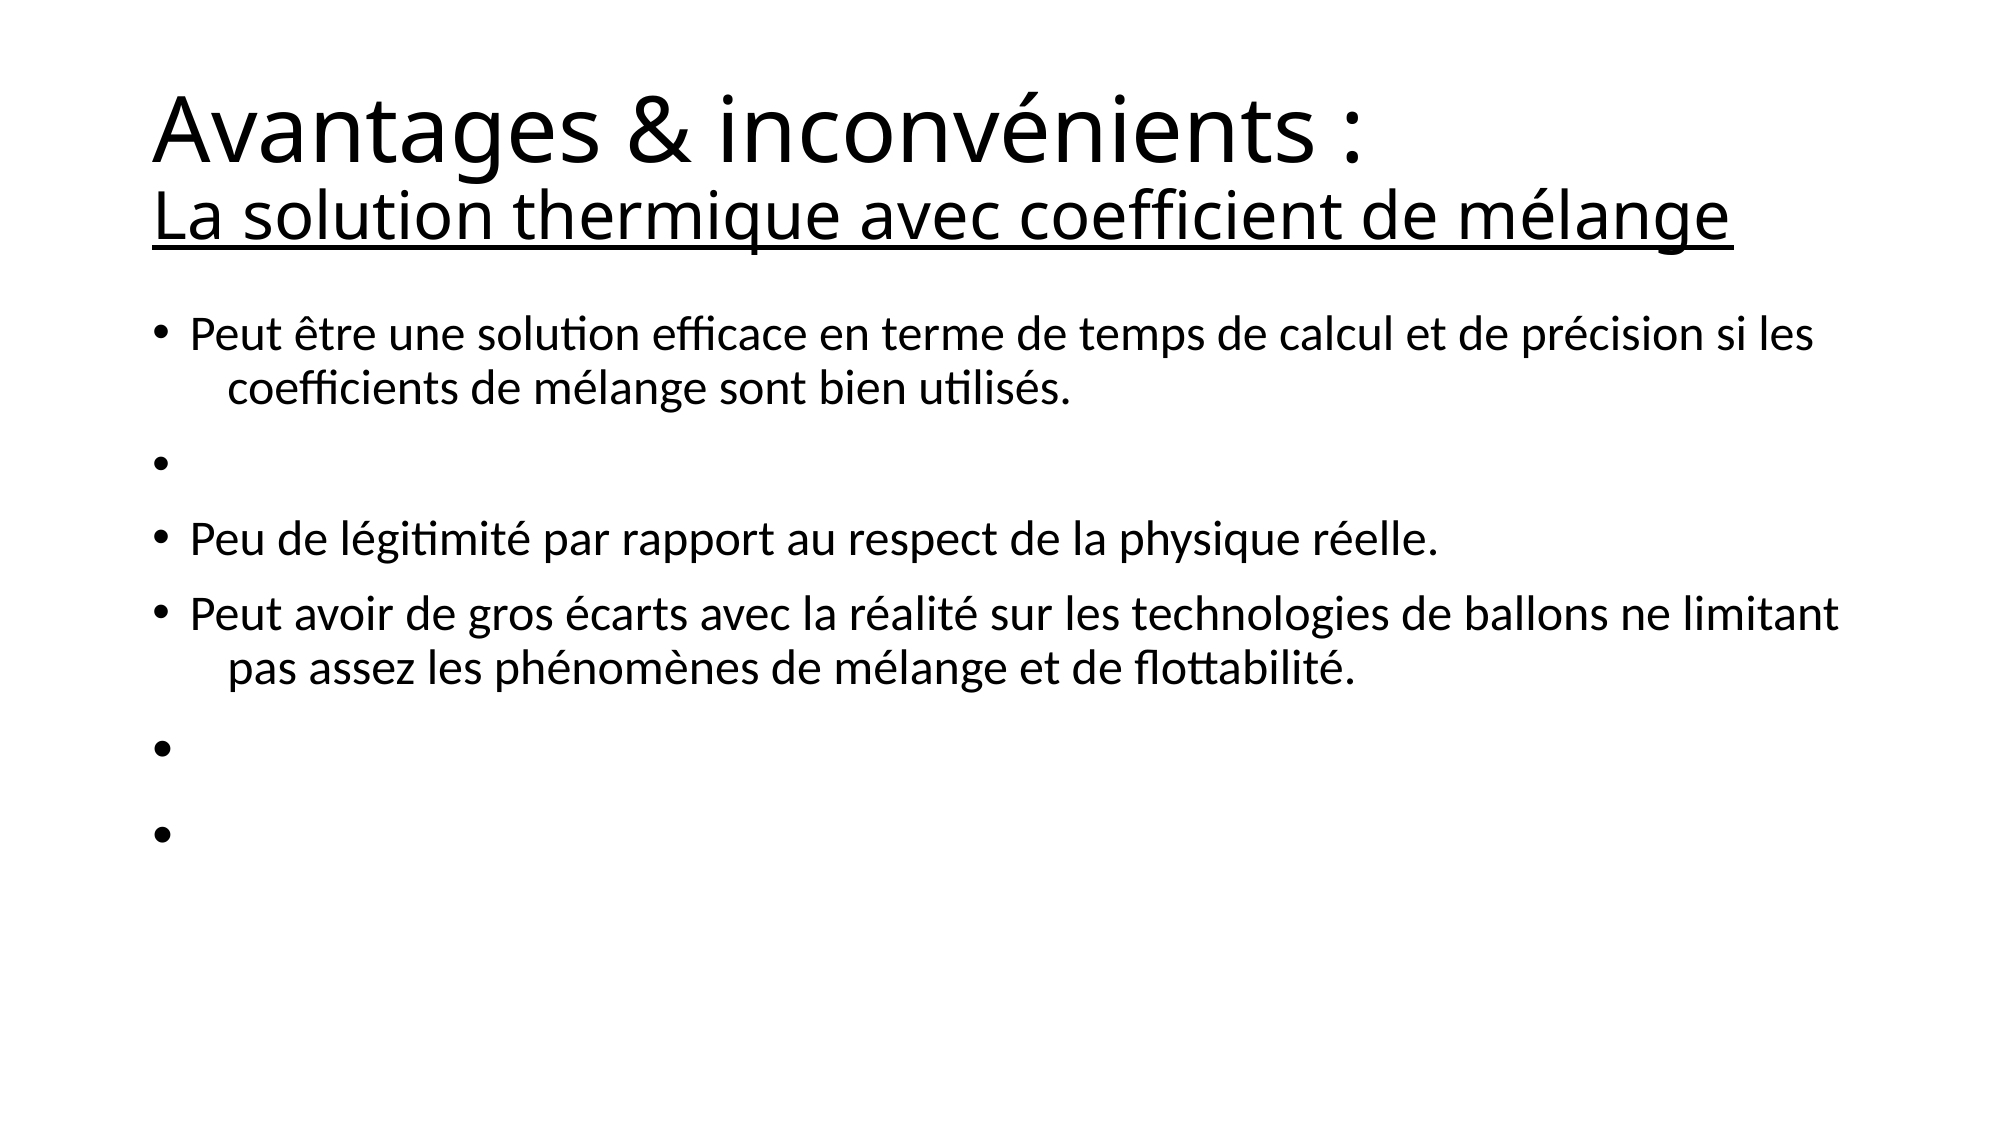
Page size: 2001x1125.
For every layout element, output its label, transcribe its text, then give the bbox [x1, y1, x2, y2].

list Peut être une solution efficace en terme de temps de calcul et de précision si les coefficients de mélange sont bien utilisés. Peu de légitimité par rapport au respect de la physique réelle. Peut avoir de gros écarts avec la réalité sur les technologies de ballons ne limitant pas assez les phénomènes de mélange et de flottabilité. [137, 299, 1863, 1014]
title Avantages & inconvénients : La solution thermique avec coefficient de mélange [137, 59, 1863, 278]
